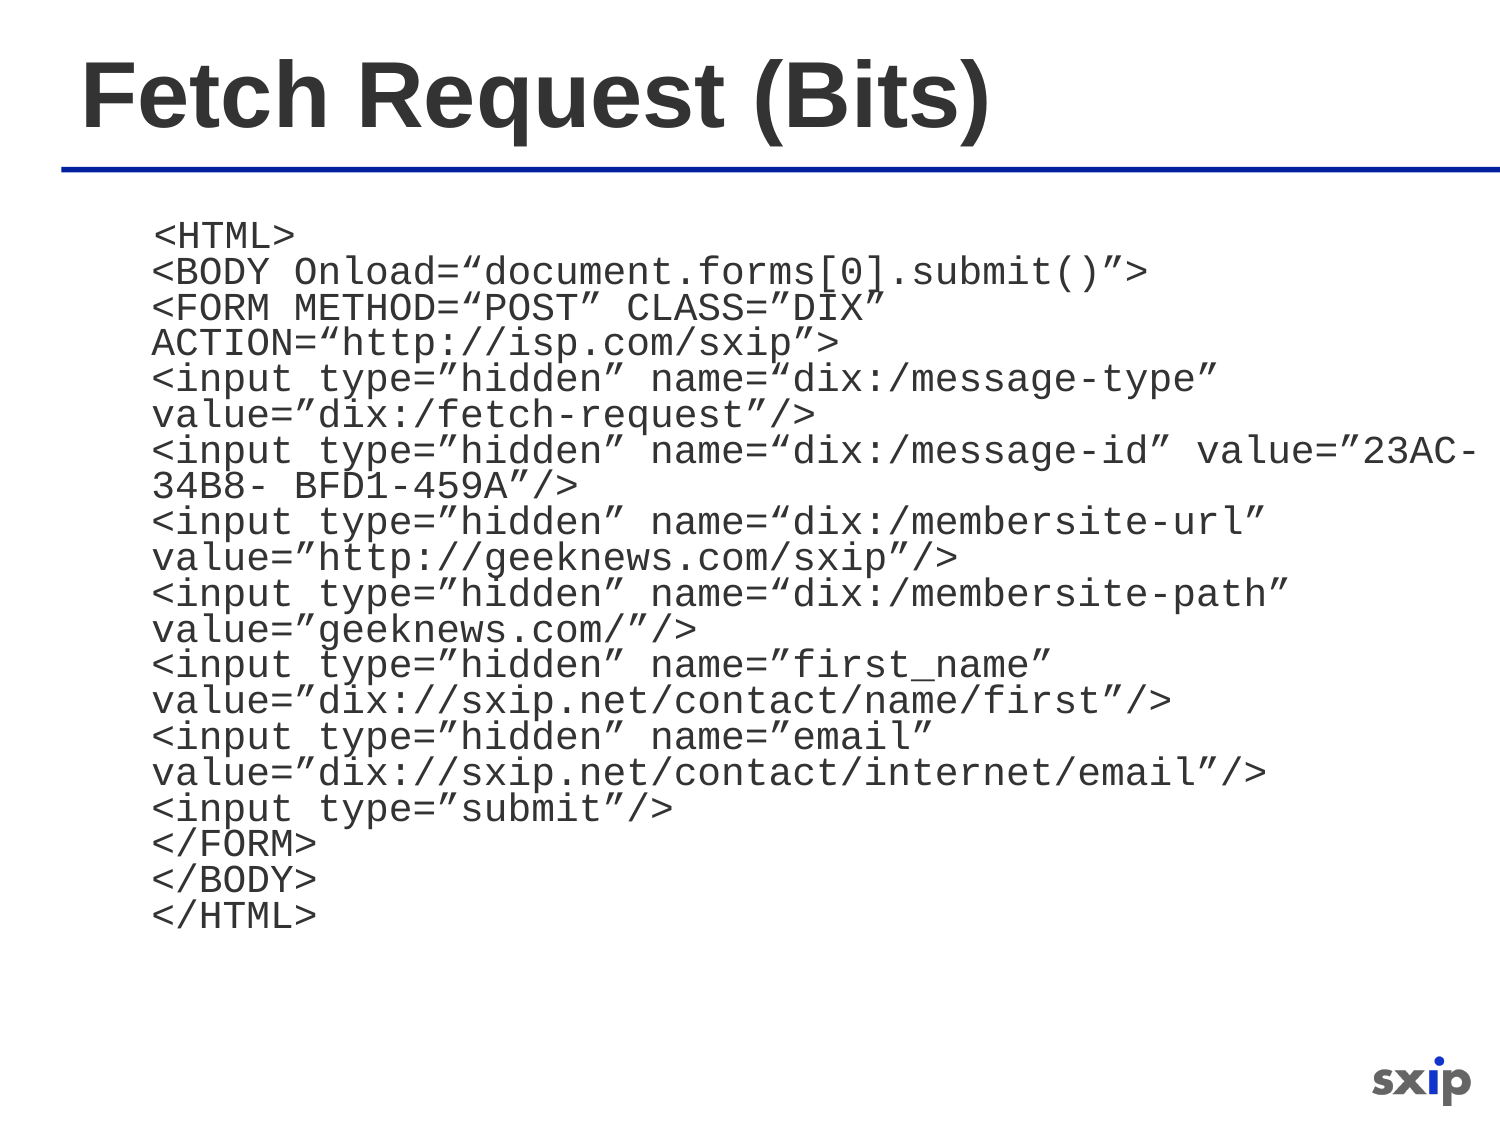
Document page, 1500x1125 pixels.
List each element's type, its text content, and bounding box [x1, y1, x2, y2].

list <HTML> <BODY Onload=“document.forms[0].submit()”> <FORM METHOD=“POST” CLASS=”DIX” ACTION=“http://isp.com/sxip”> <input type=”hidden” name=“dix:/message-type” value=”dix:/fetch-request”/> <input type=”hidden” name=“dix:/message-id” value=”23AC-34B8- BFD1-459A”/> <input type=”hidden” name=“dix:/membersite-url” value=”http://geeknews.com/sxip”/> <input type=”hidden” name=“dix:/membersite-path” value=”geeknews.com/”/> <input type=”hidden” name=”first_name” value=”dix://sxip.net/contact/name/first”/> <input type=”hidden” name=”email” value=”dix://sxip.net/contact/internet/email”/> <input type=”submit”/> </FORM> </BODY> </HTML> [117, 219, 1495, 1041]
title Fetch Request (Bits) [61, 21, 1495, 169]
picture [1372, 1056, 1471, 1106]
